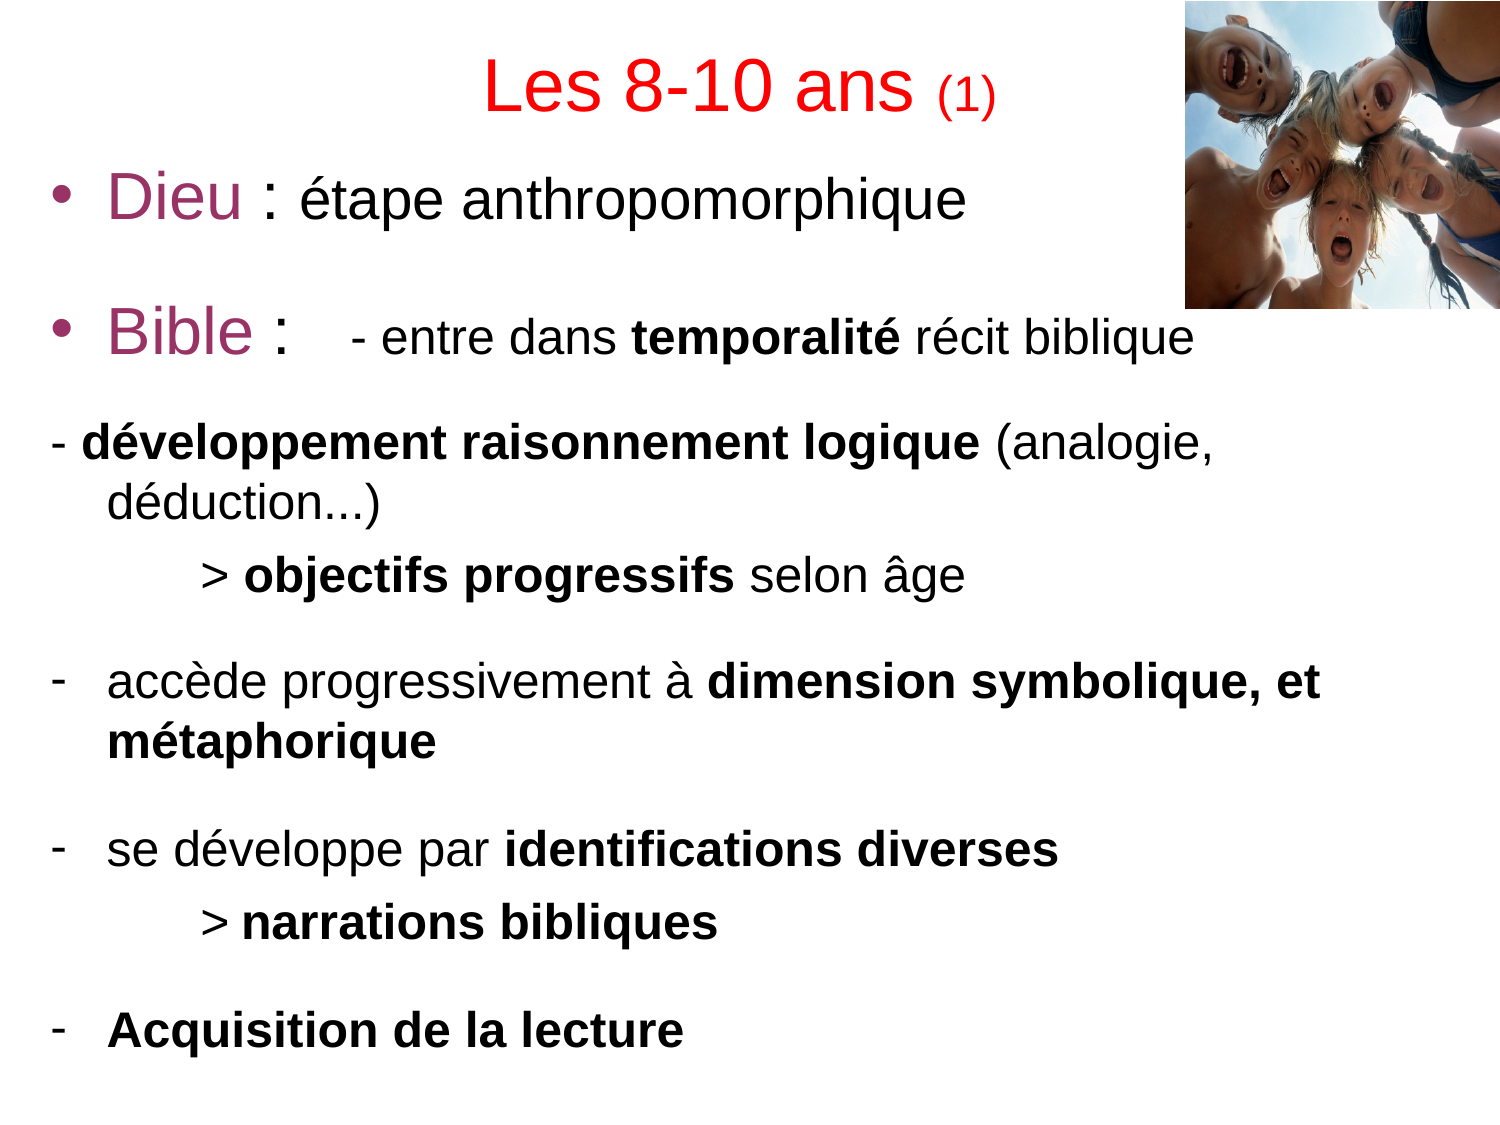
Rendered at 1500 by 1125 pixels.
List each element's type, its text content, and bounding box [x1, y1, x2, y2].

title Les 8-10 ans (1) [64, 17, 1185, 145]
picture [1185, 1, 1500, 309]
list Dieu : étape anthropomorphique Bible : - entre dans temporalité récit biblique - développement raisonnement logique (analogie, déduction...) > objectifs progressifs selon âge accède progressivement à dimension symbolique, et métaphorique se développe par identifications diverses > narrations bibliques Acquisition de la lecture [35, 145, 1424, 1094]
